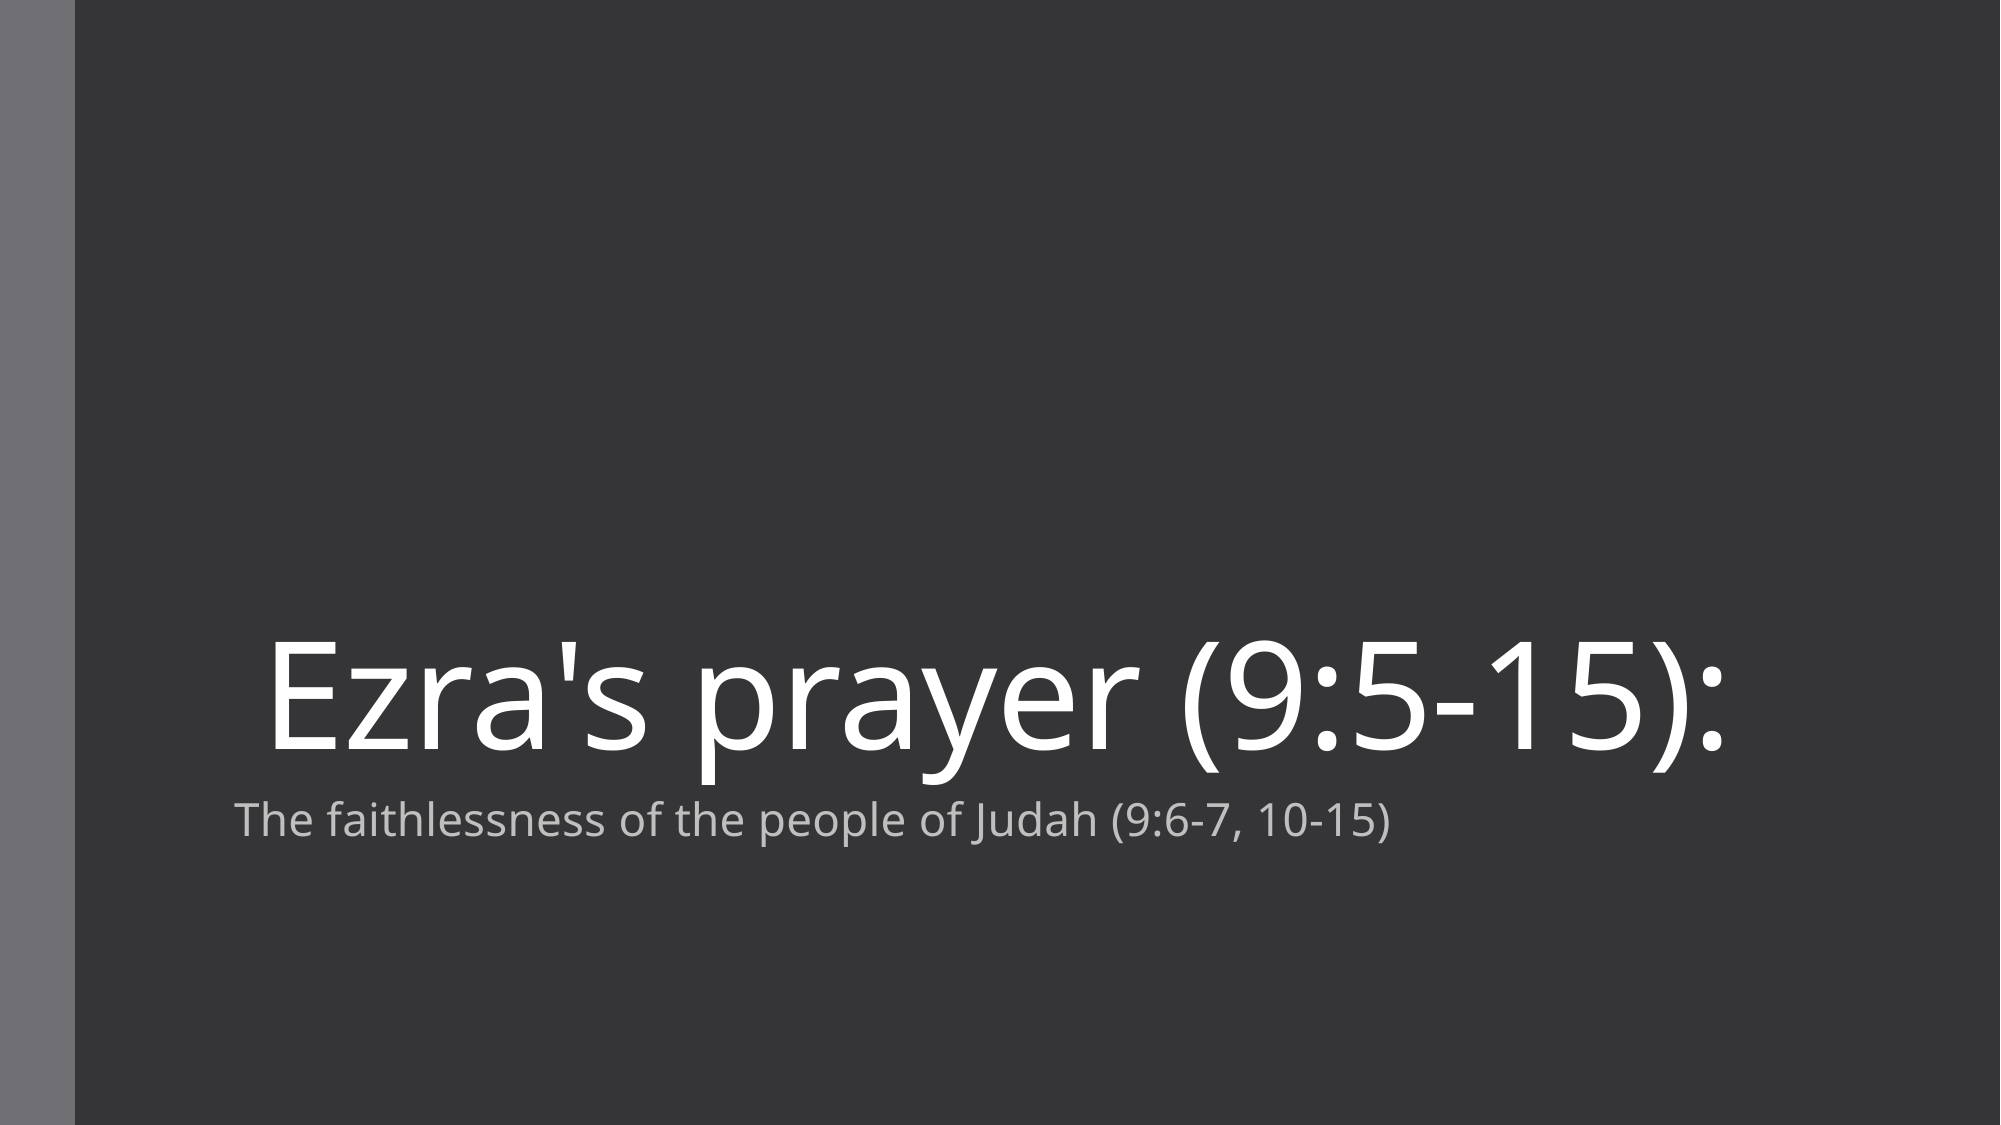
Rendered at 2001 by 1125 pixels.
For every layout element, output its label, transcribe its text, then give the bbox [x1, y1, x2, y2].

title Ezra's prayer (9:5-15): [206, 124, 1752, 787]
subtitle The faithlessness of the people of Judah (9:6-7, 10-15) [206, 787, 1752, 1066]
